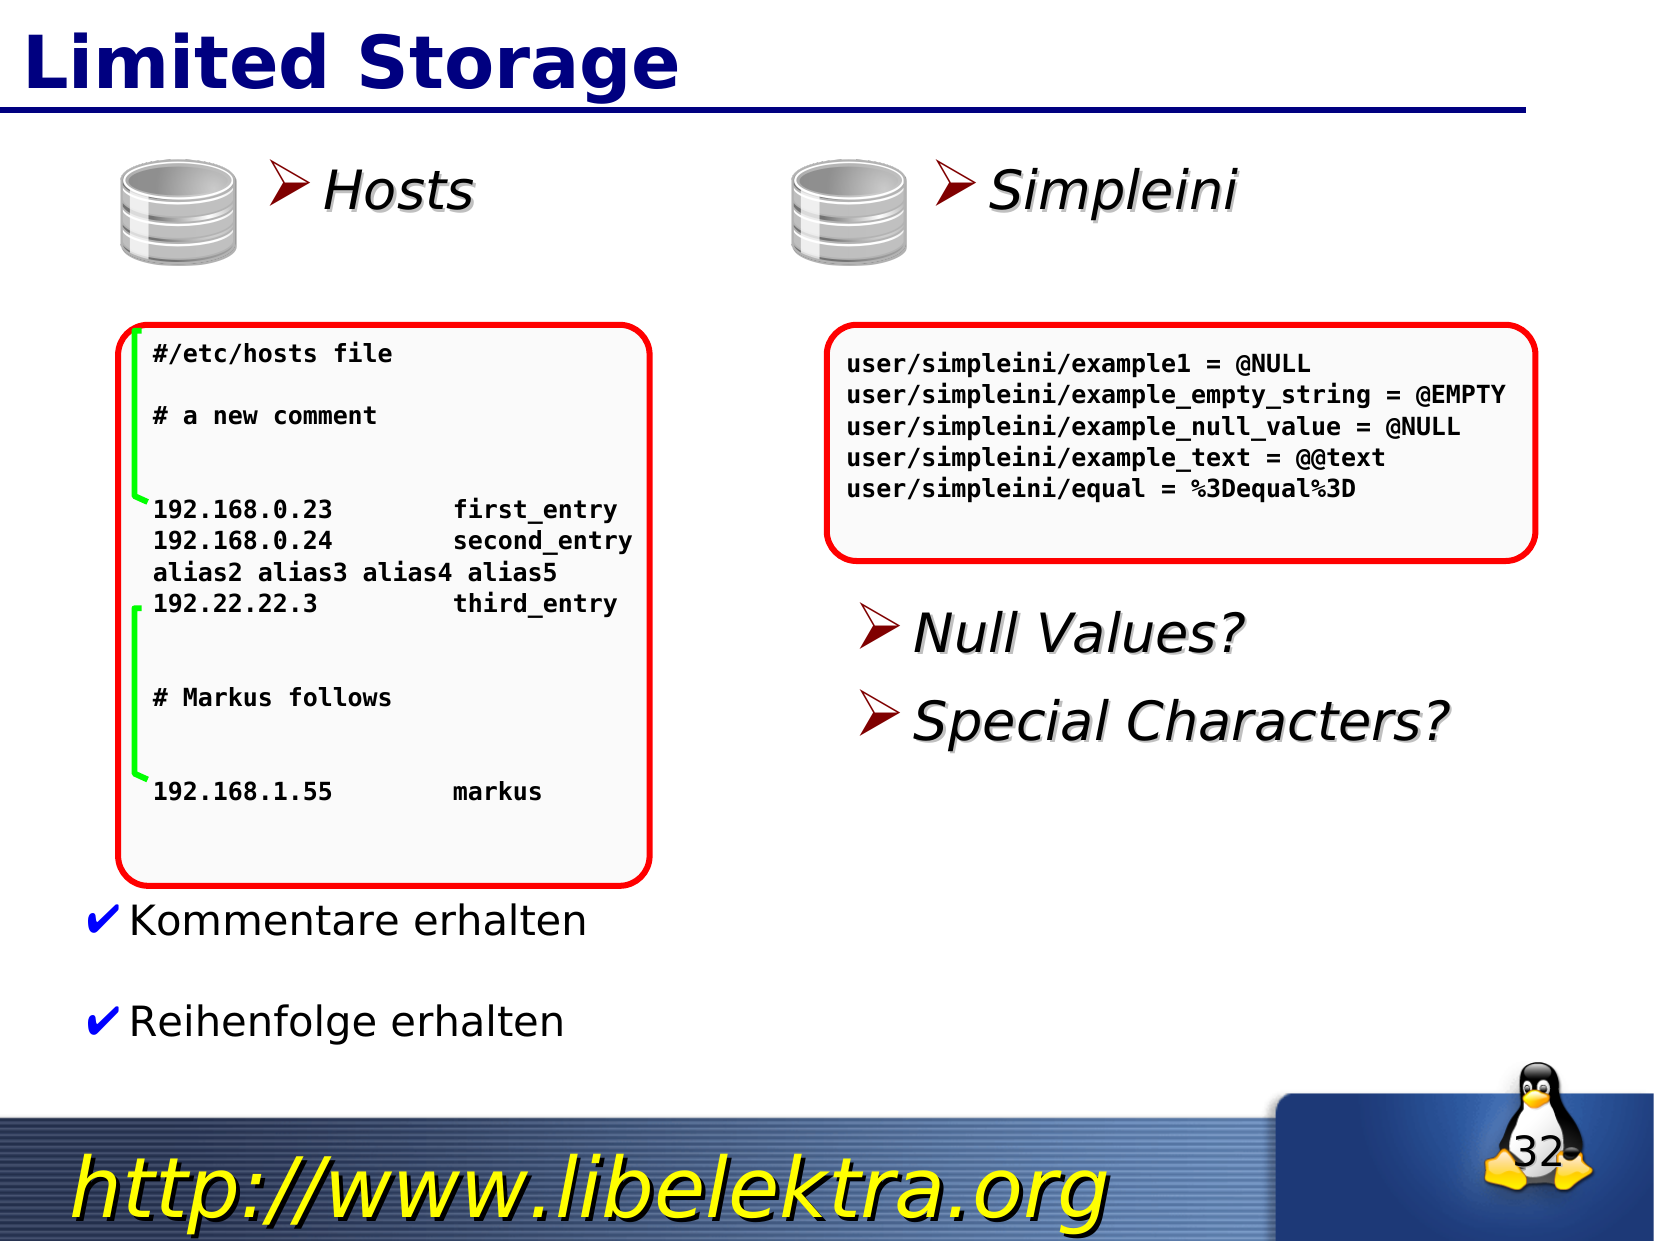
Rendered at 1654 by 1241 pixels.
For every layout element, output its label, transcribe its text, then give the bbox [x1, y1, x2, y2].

list Null Values? Special Characters? [840, 590, 1536, 998]
text_box <Nummer> [1312, 1122, 1566, 1178]
text_box user/simpleini/example1 = @NULL user/simpleini/example_empty_string = @EMPTY user/simpleini/example_null_value = @NULL user/simpleini/example_text = @@text user/simpleini/equal = %3Dequal%3D [846, 347, 1625, 534]
list Kommentare erhalten Reihenfolge erhalten [72, 885, 680, 1093]
picture [120, 159, 237, 266]
text_box Limited Storage [22, 14, 1611, 111]
list Simpleini [915, 147, 1346, 319]
picture [791, 159, 907, 266]
list Hosts [249, 147, 680, 319]
picture [0, 1061, 1654, 1241]
text_box [769, 324, 1536, 562]
text_box [118, 324, 650, 885]
text_box #/etc/hosts file # a new comment 192.168.0.23 first_entry 192.168.0.24 second_entry alias2 alias3 alias4 alias5 192.22.22.3 third_entry # Markus follows 192.168.1.55 markus [153, 336, 638, 836]
